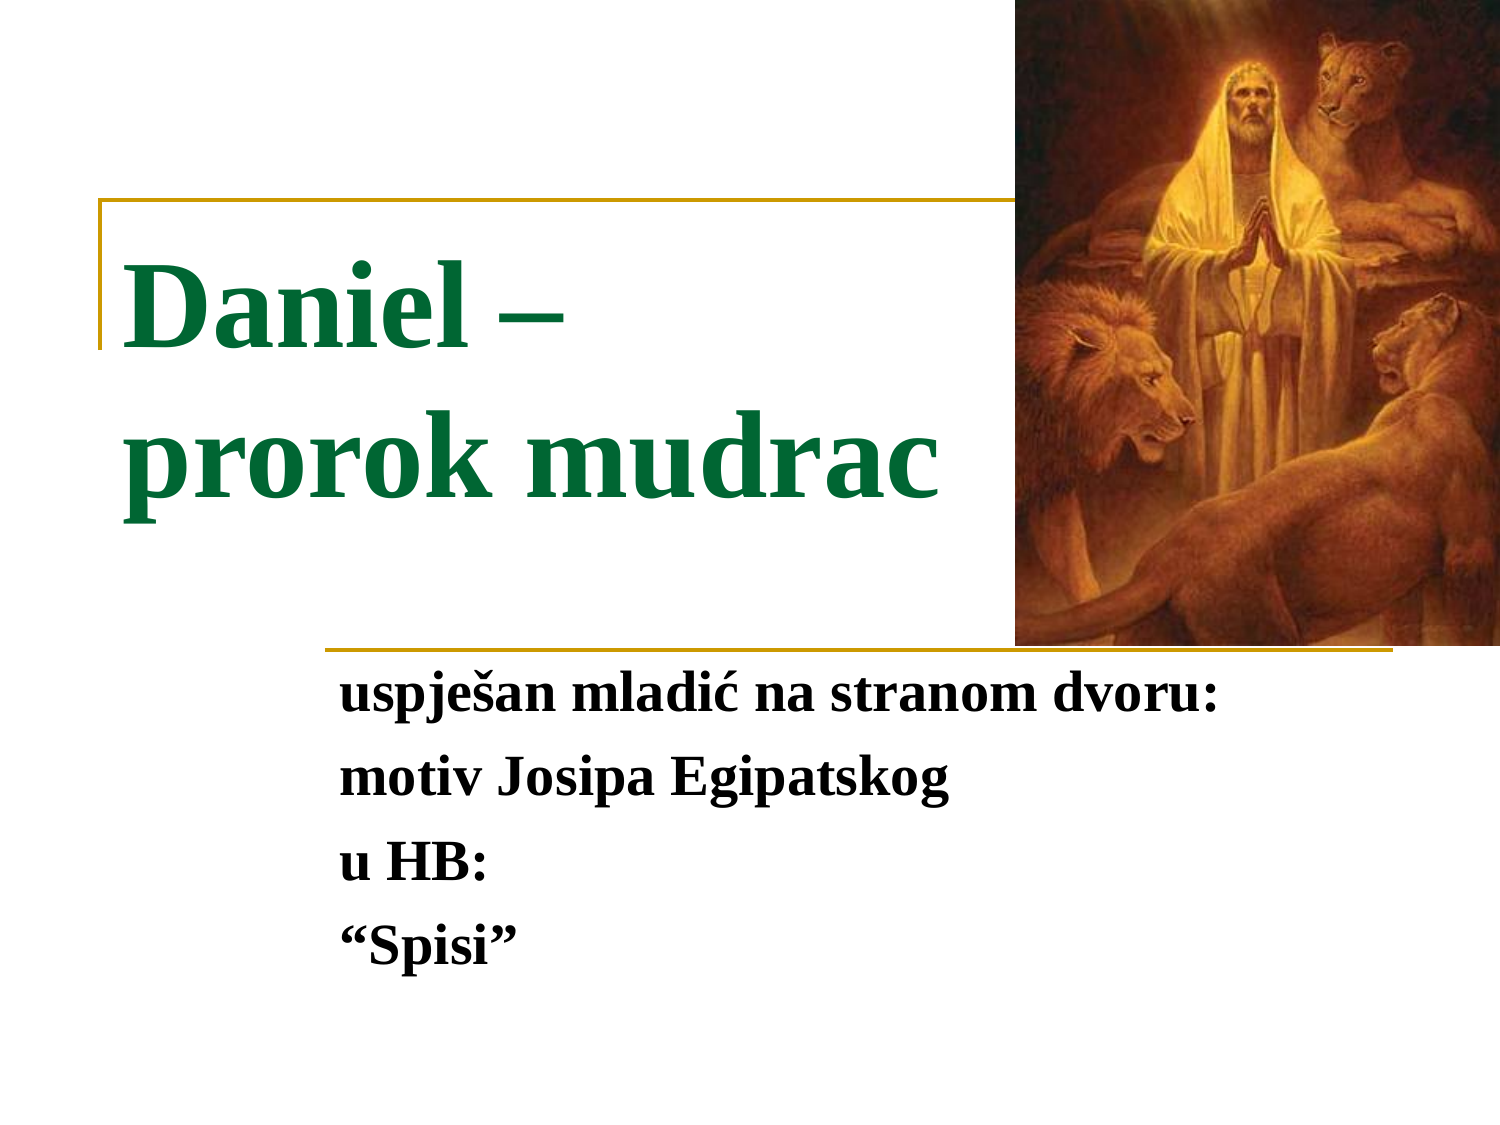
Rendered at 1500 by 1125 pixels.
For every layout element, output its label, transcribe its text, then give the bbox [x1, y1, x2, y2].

title Daniel – prorok mudrac [107, 214, 1015, 591]
subtitle uspješan mladić na stranom dvoru: motiv Josipa Egipatskog u HB: “Spisi” [324, 645, 1400, 1031]
picture [1015, 0, 1500, 646]
